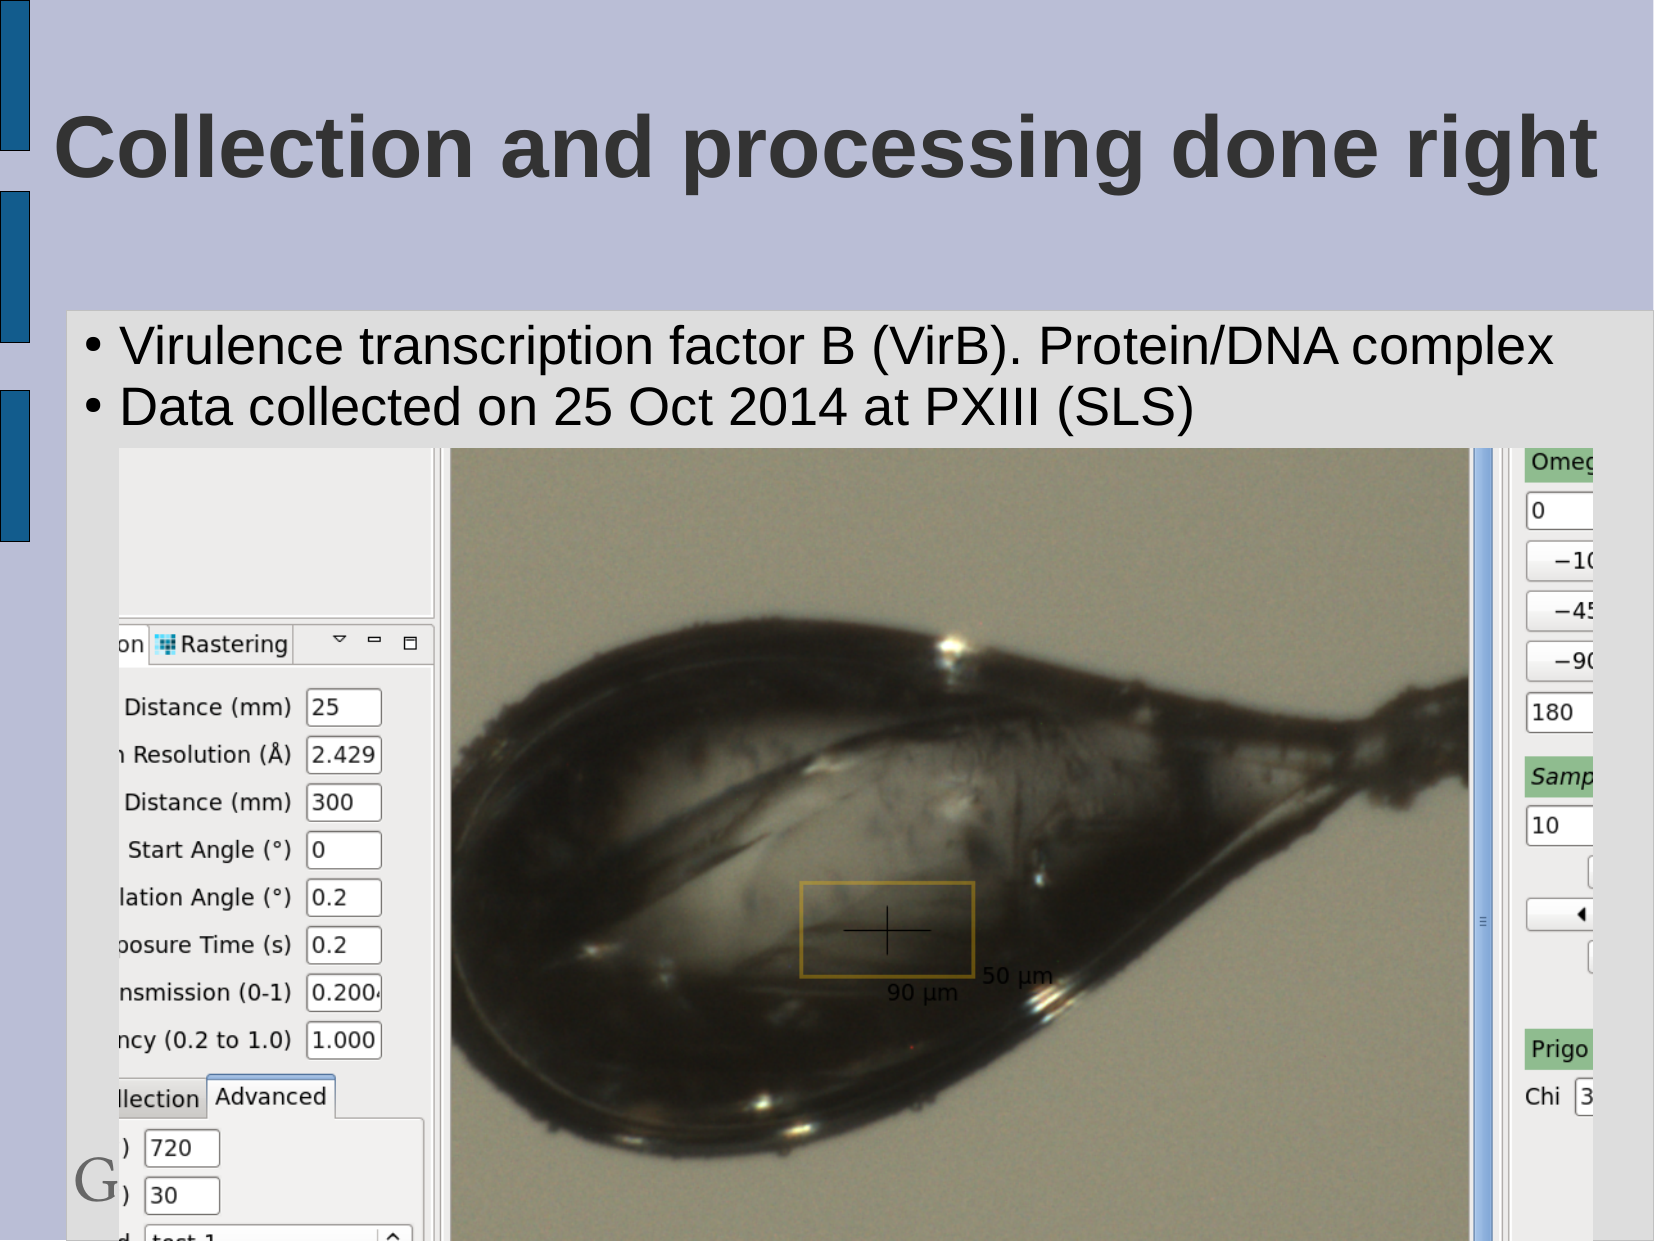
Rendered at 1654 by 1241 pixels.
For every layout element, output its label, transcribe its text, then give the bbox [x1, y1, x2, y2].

text_box Virulence transcription factor B (VirB). Protein/DNA complex Data collected on 25 Oct 2014 at PXIII (SLS) [68, 308, 1640, 445]
title Collection and processing done right [23, 43, 1630, 252]
picture [119, 448, 1593, 1241]
